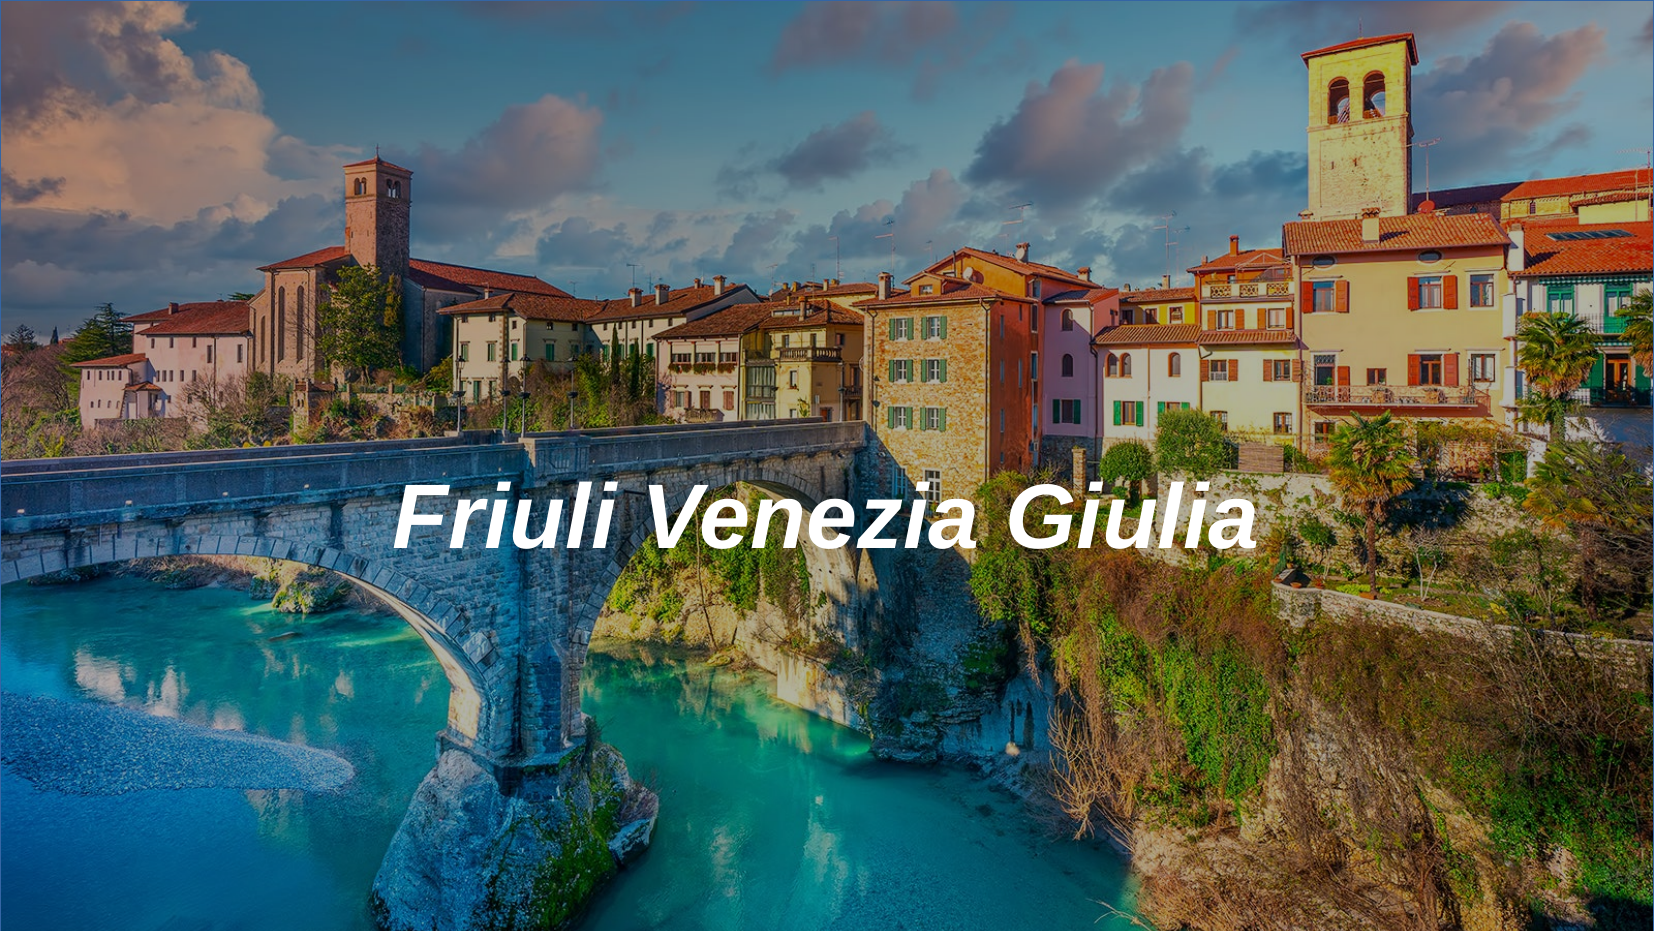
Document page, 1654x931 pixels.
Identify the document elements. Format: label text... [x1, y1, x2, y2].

text_box Friuli Venezia Giulia [0, 0, 1654, 931]
